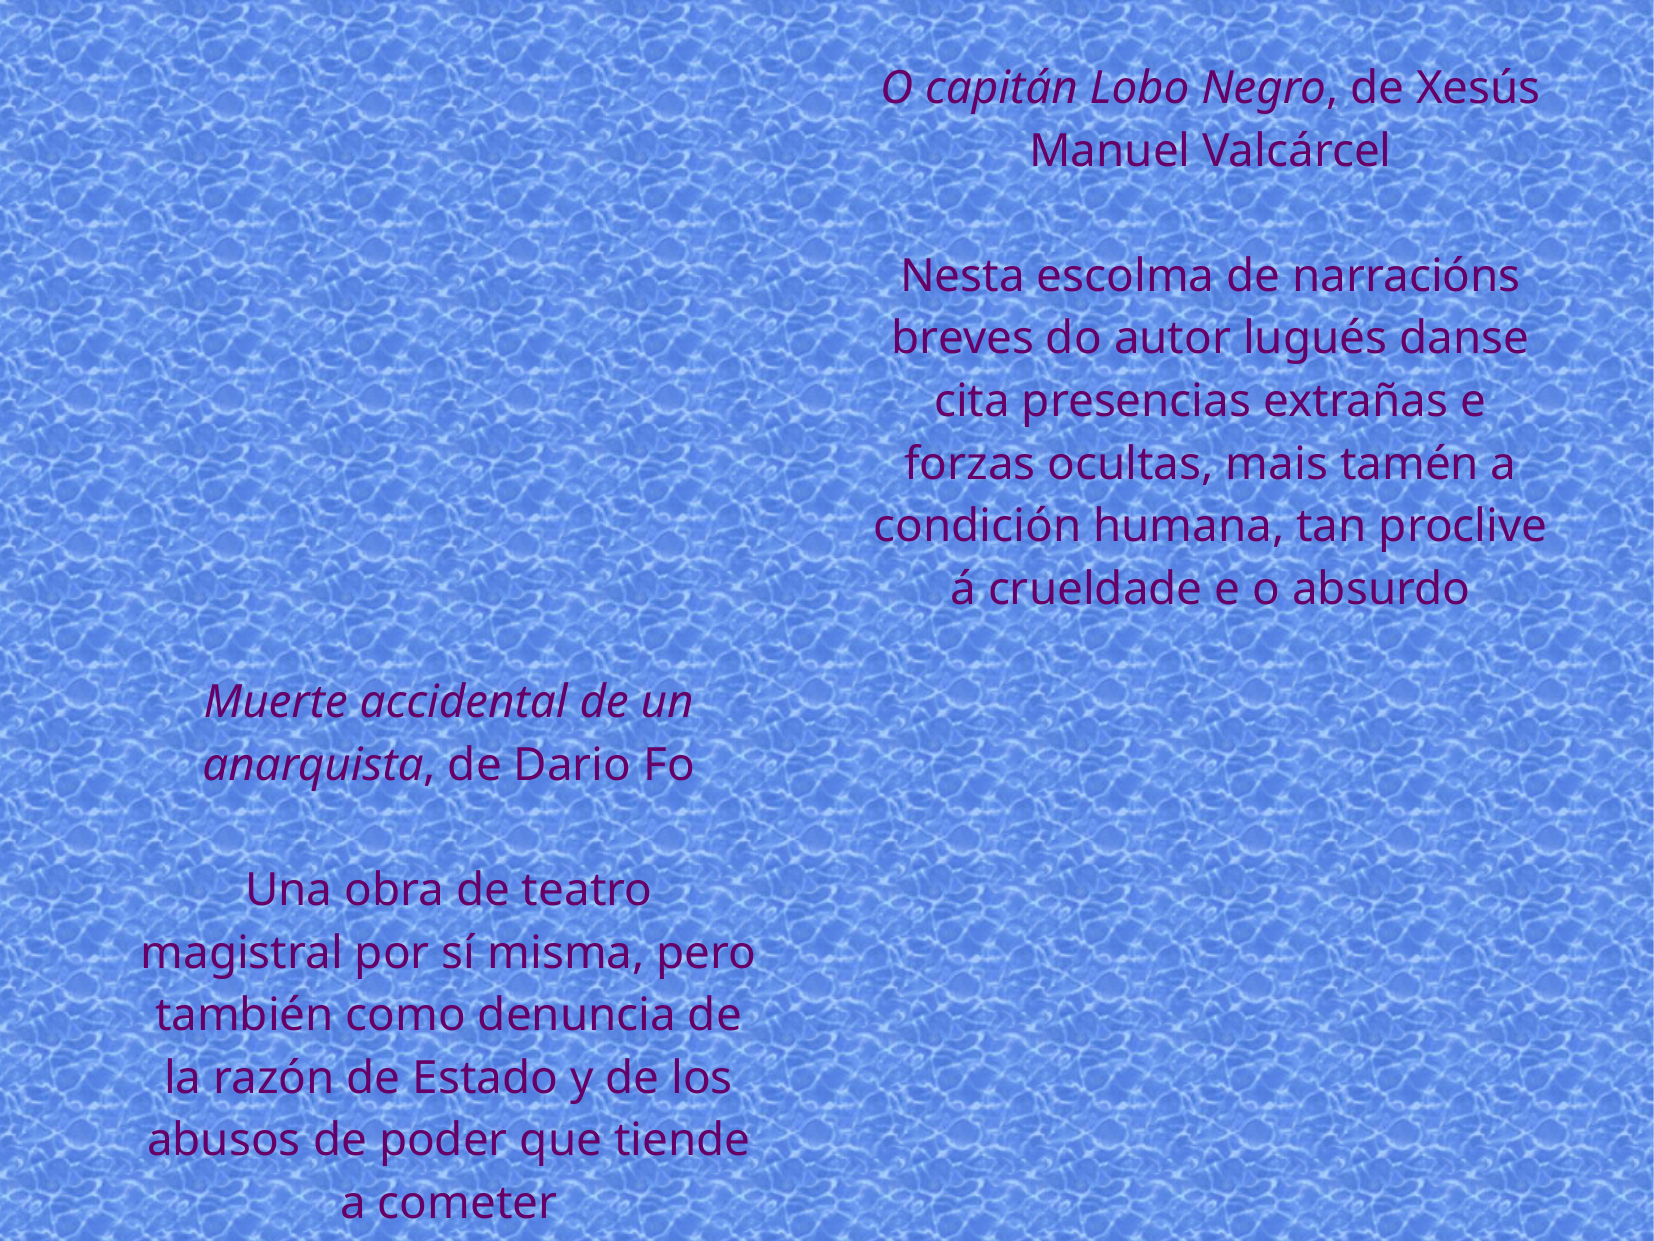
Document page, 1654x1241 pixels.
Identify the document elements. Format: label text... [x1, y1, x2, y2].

text_box Muerte accidental de un anarquista, de Dario Fo Una obra de teatro magistral por sí misma, pero también como denuncia de la razón de Estado y de los abusos de poder que tiende a cometer [124, 661, 774, 1210]
picture [0, 0, 1654, 1241]
text_box O capitán Lobo Negro, de Xesús Manuel Valcárcel Nesta escolma de narracións breves do autor lugués danse cita presencias extrañas e forzas ocultas, mais tamén a condición humana, tan proclive á crueldade e o absurdo [856, 47, 1565, 595]
